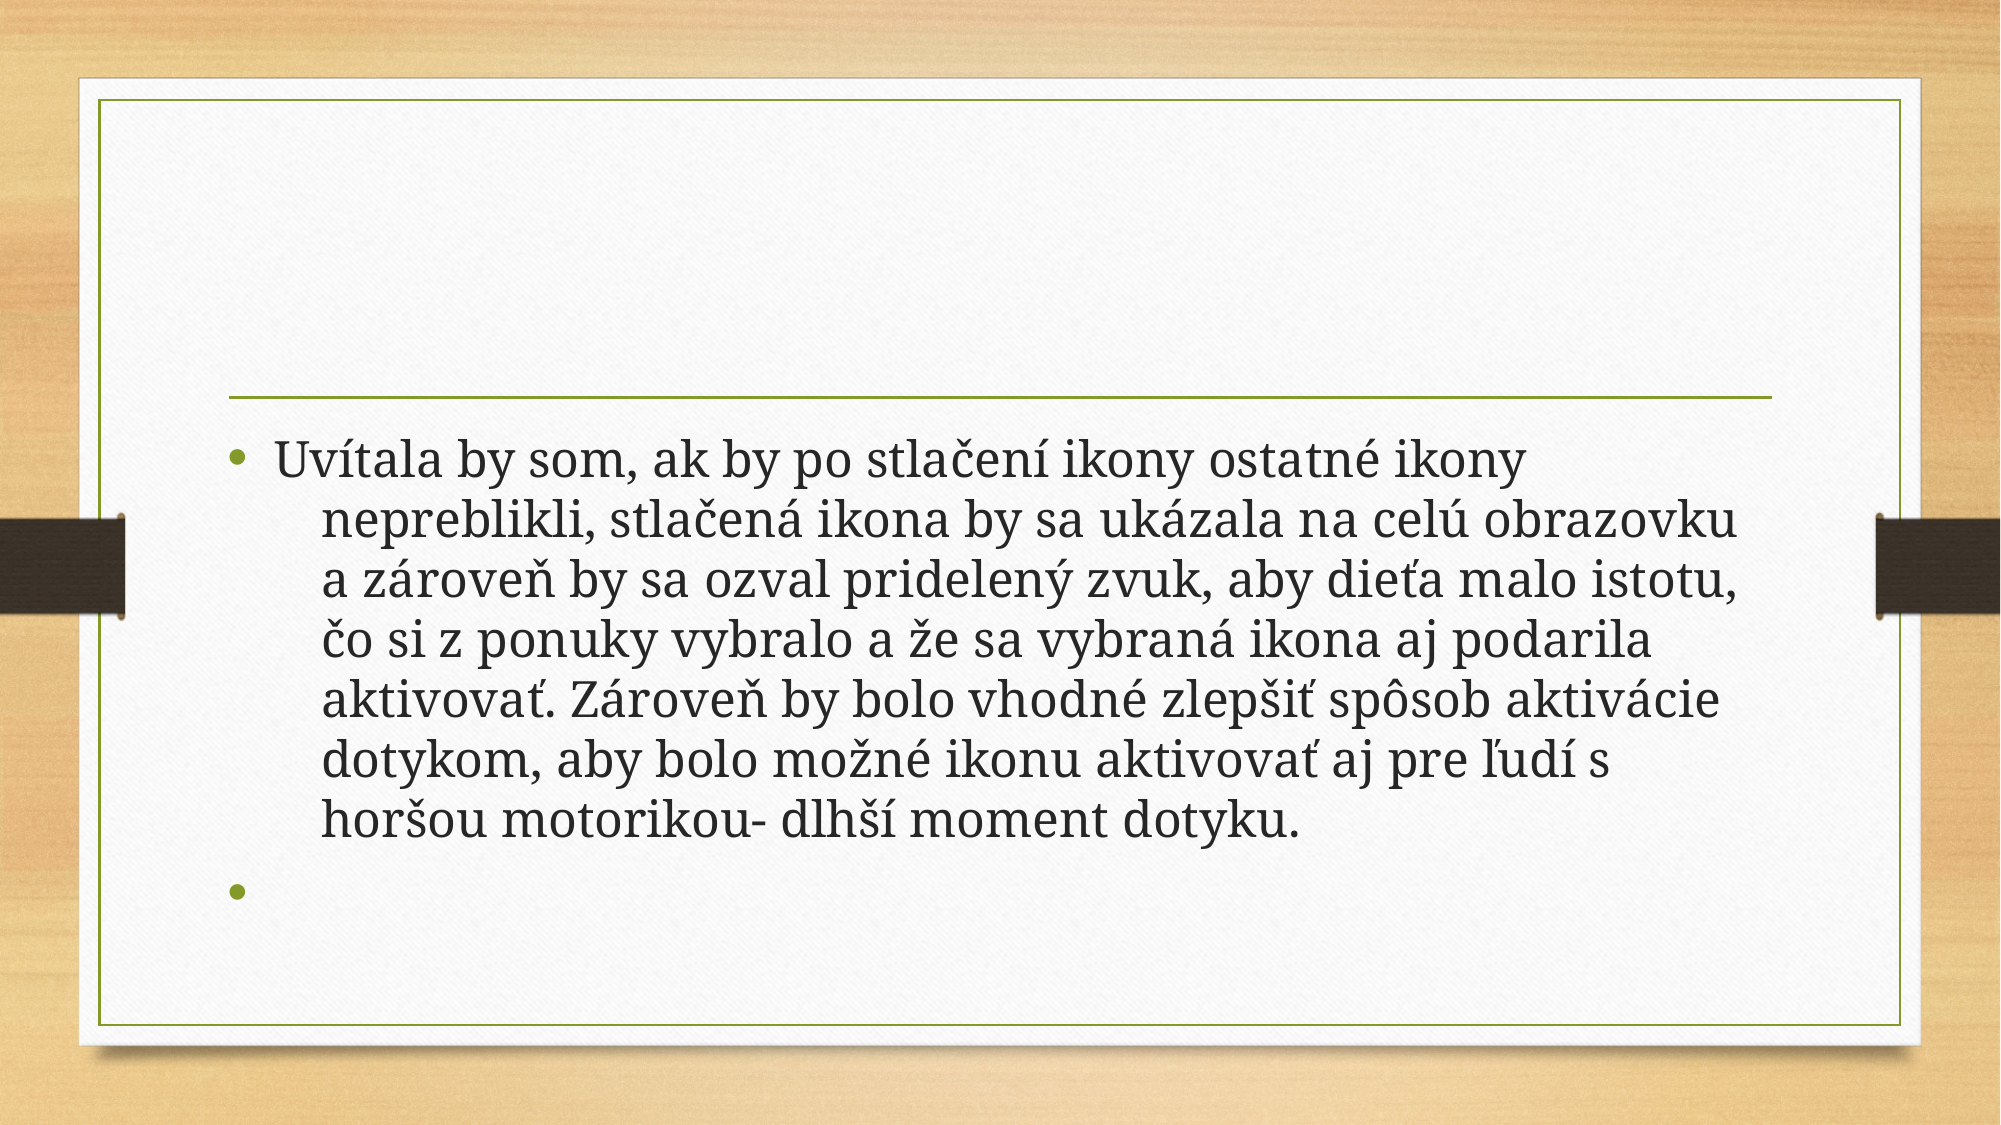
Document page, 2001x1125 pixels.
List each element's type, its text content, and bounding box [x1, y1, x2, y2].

list Uvítala by som, ak by po stlačení ikony ostatné ikony nepreblikli, stlačená ikona by sa ukázala na celú obrazovku a zároveň by sa ozval pridelený zvuk, aby dieťa malo istotu, čo si z ponuky vybralo a že sa vybraná ikona aj podarila aktivovať. Zároveň by bolo vhodné zlepšiť spôsob aktivácie dotykom, aby bolo možné ikonu aktivovať aj pre ľudí s horšou motorikou- dlhší moment dotyku. [212, 419, 1788, 964]
